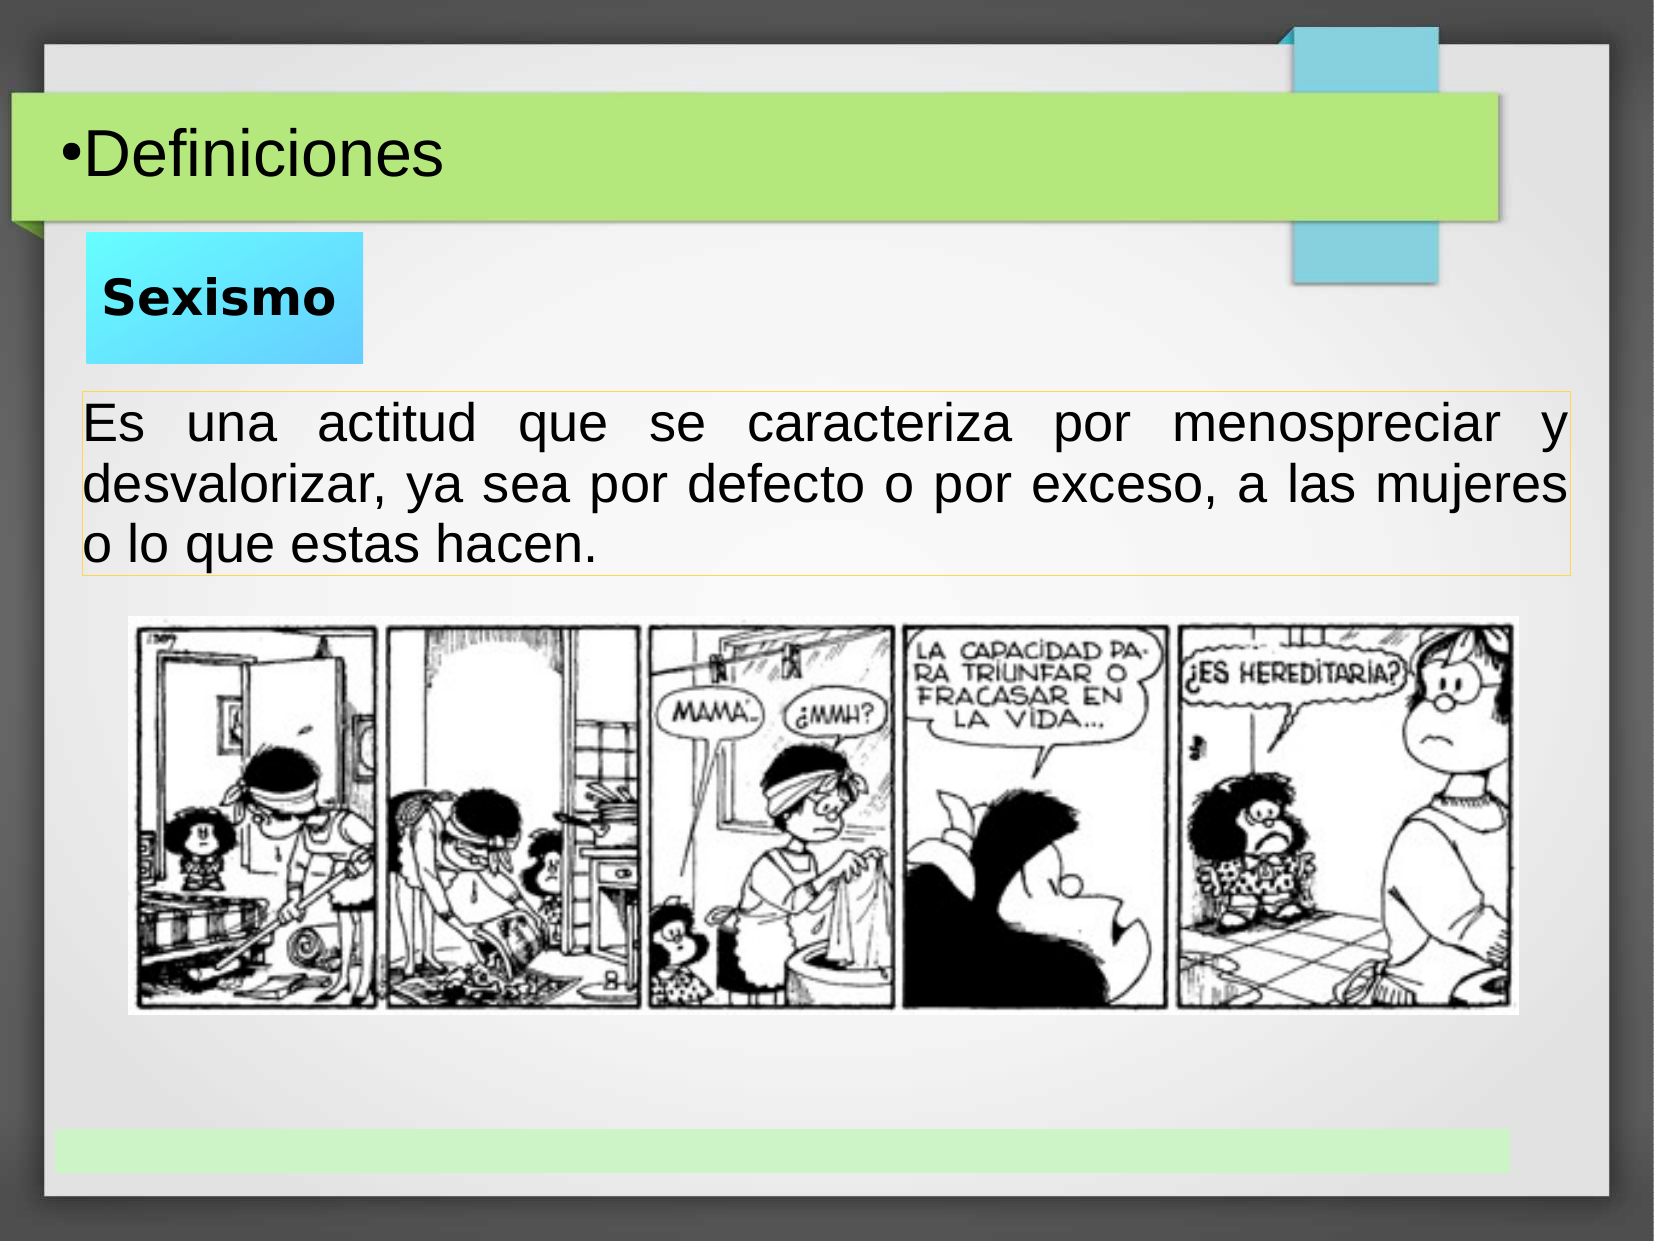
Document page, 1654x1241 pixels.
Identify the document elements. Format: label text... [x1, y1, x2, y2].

text_box Sexismo [86, 232, 364, 364]
text_box [55, 1129, 1510, 1173]
title Definiciones [59, 79, 1494, 228]
picture [0, 0, 1654, 1241]
subtitle Es una actitud que se caracteriza por menospreciar y desvalorizar, ya sea por defecto o por exceso, a las mujeres o lo que estas hacen. [82, 391, 1571, 576]
